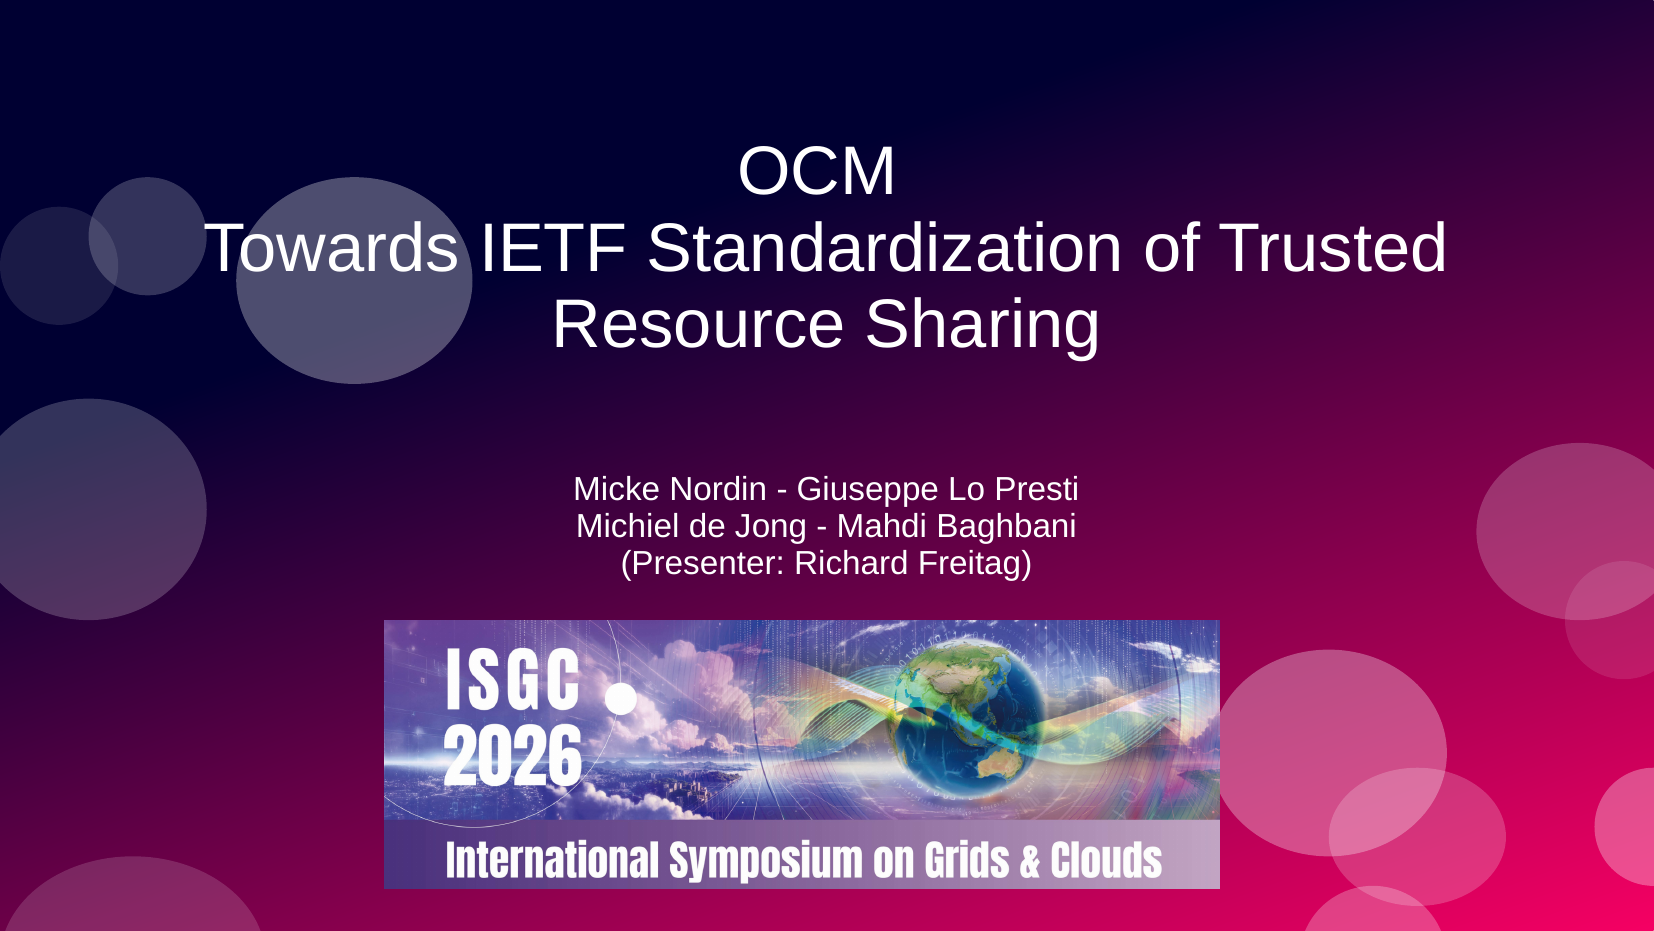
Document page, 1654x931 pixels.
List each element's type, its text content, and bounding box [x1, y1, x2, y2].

picture [384, 620, 1220, 889]
subtitle Micke Nordin - Giuseppe Lo Presti Michiel de Jong - Mahdi Baghbani (Presenter: Richard Freitag) [82, 360, 1571, 693]
title OCM Towards IETF Standardization of Trusted Resource Sharing [82, 131, 1571, 360]
